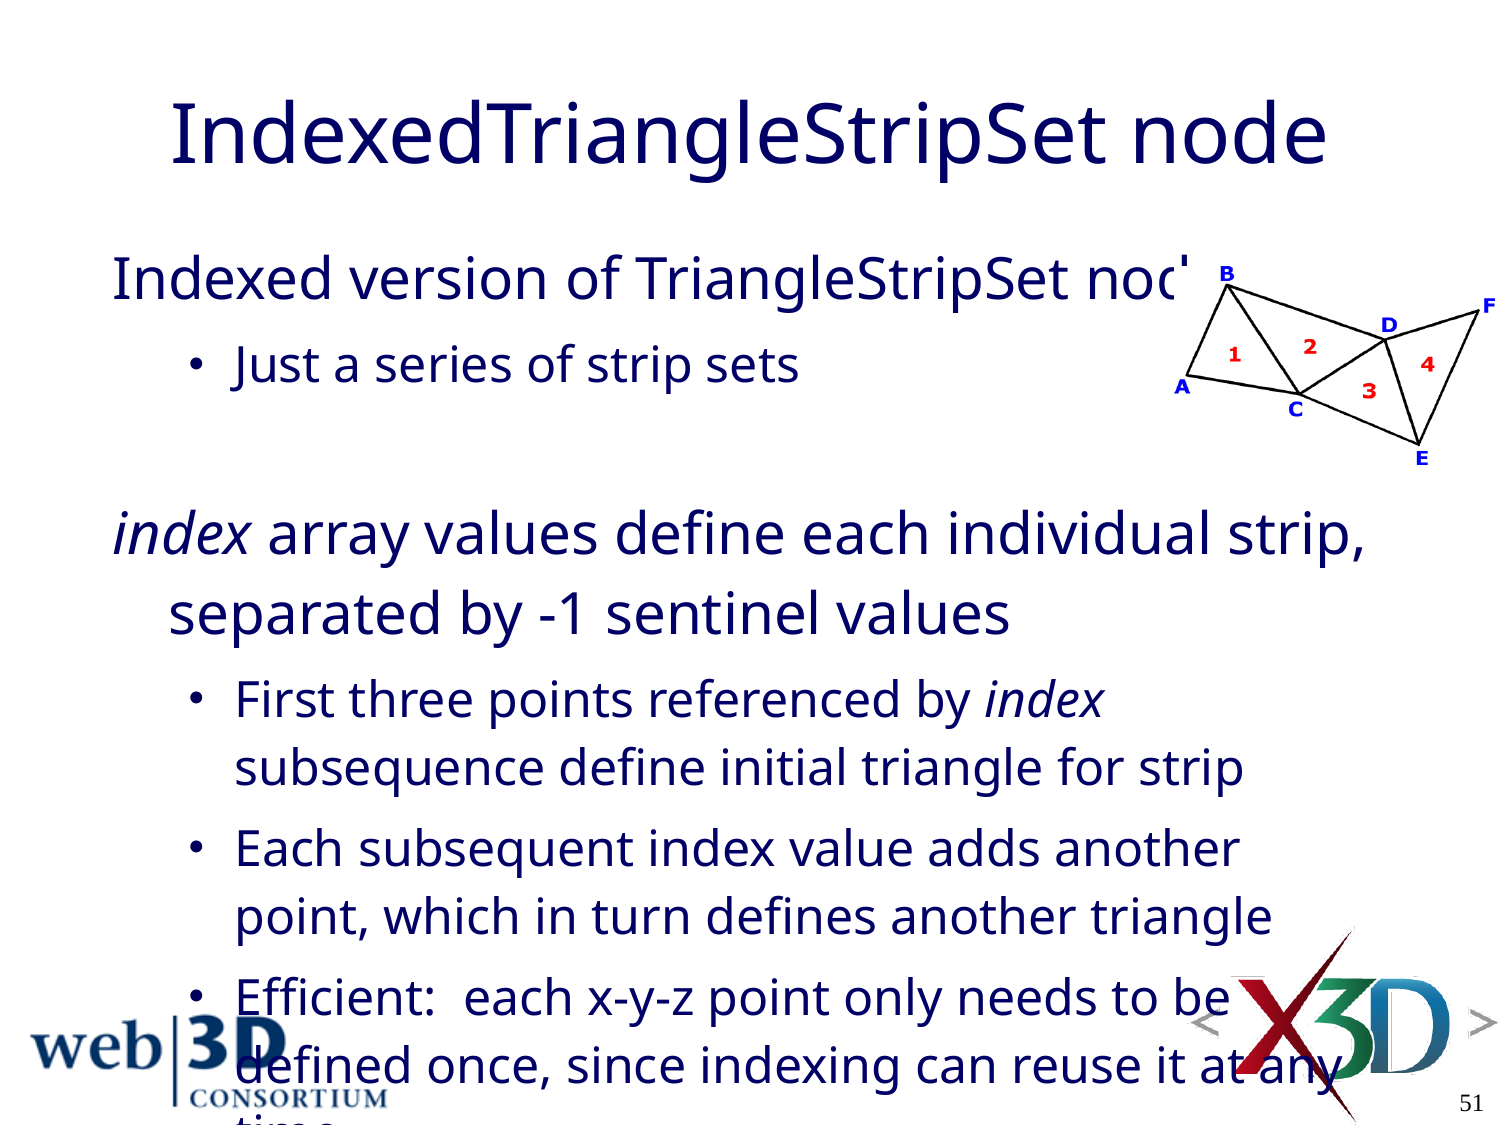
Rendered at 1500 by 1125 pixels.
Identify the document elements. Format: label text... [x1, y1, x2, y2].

list Indexed version of TriangleStripSet node Just a series of strip sets index array values define each individual strip, separated by -1 sentinel values First three points referenced by index subsequence define initial triangle for strip Each subsequent index value adds another point, which in turn defines another triangle Efficient: each x-y-z point only needs to be defined once, since indexing can reuse it at any time [112, 237, 1388, 1008]
picture [1187, 926, 1500, 1125]
picture [1174, 266, 1495, 465]
title IndexedTriangleStripSet node [112, 37, 1388, 226]
picture [12, 998, 413, 1118]
